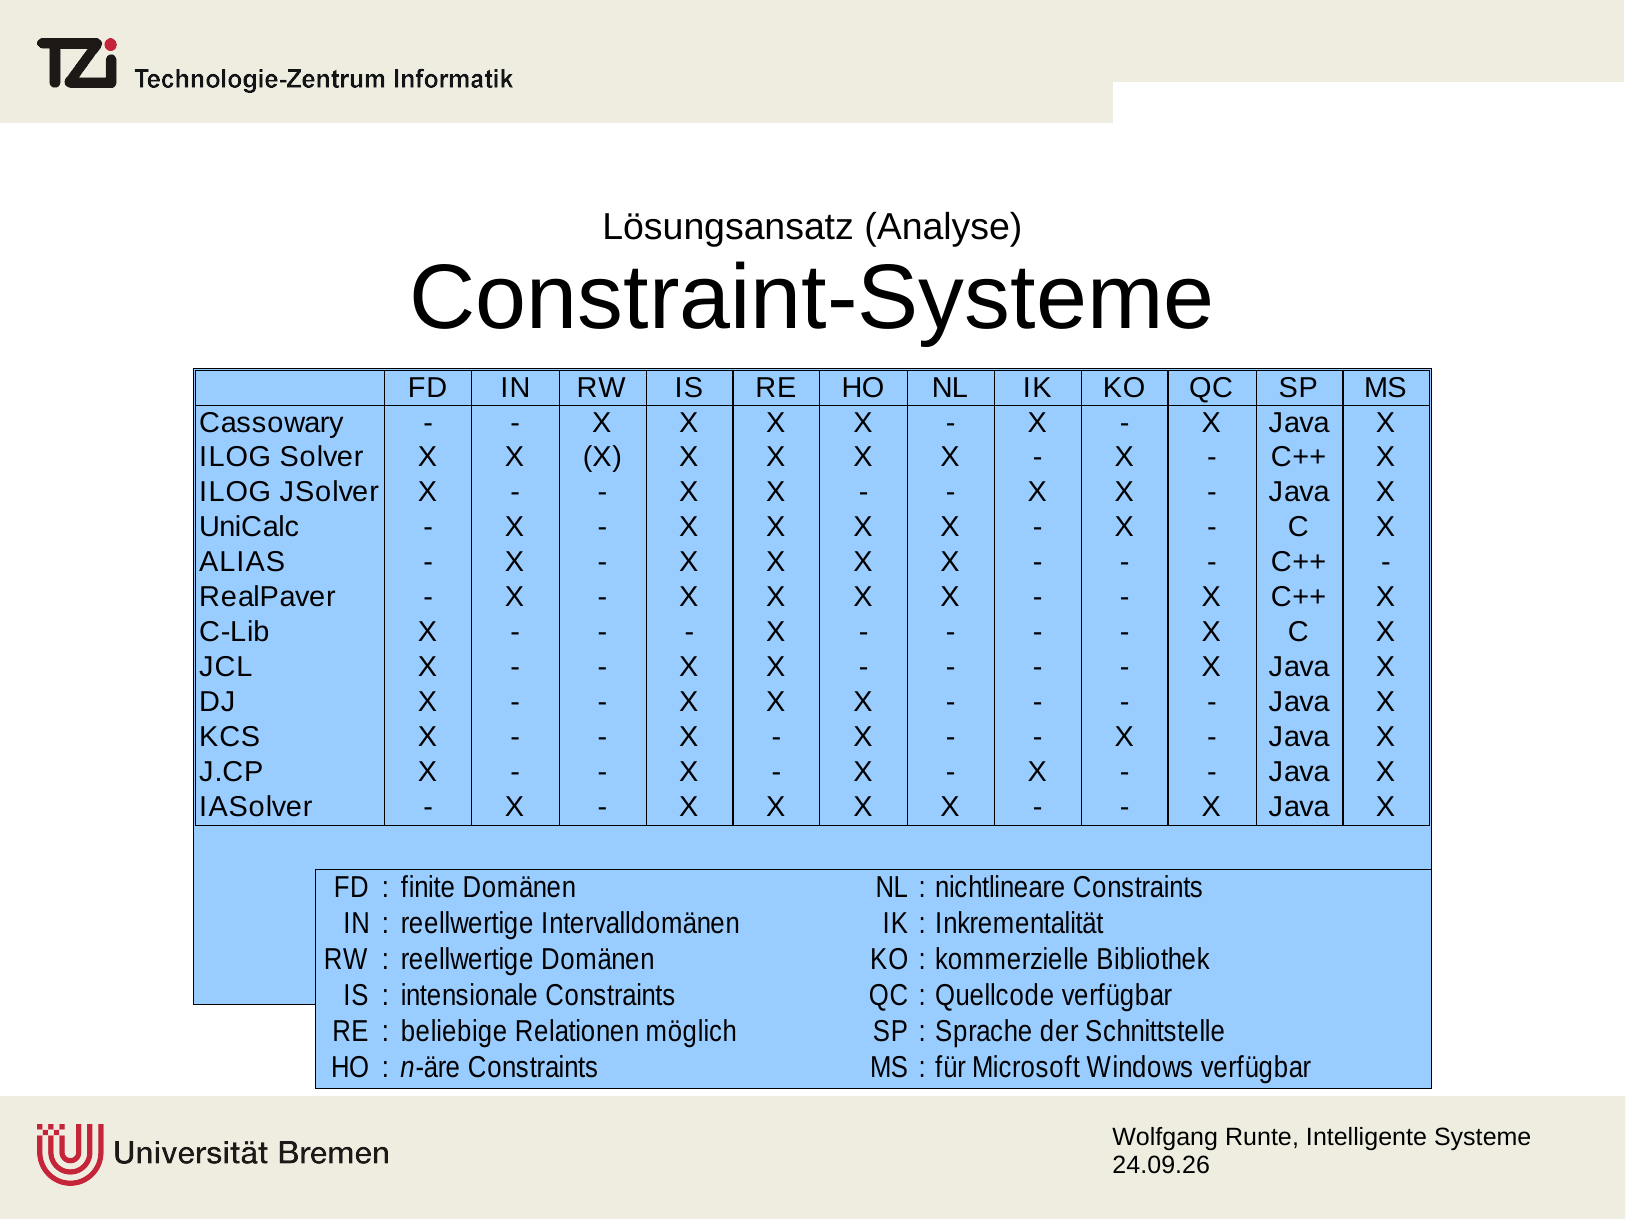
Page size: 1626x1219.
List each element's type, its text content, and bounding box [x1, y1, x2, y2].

title Lösungsansatz (Analyse) Constraint-Systeme [112, 162, 1513, 393]
chart [193, 368, 1432, 1089]
picture [37, 38, 513, 93]
picture [37, 1124, 388, 1186]
